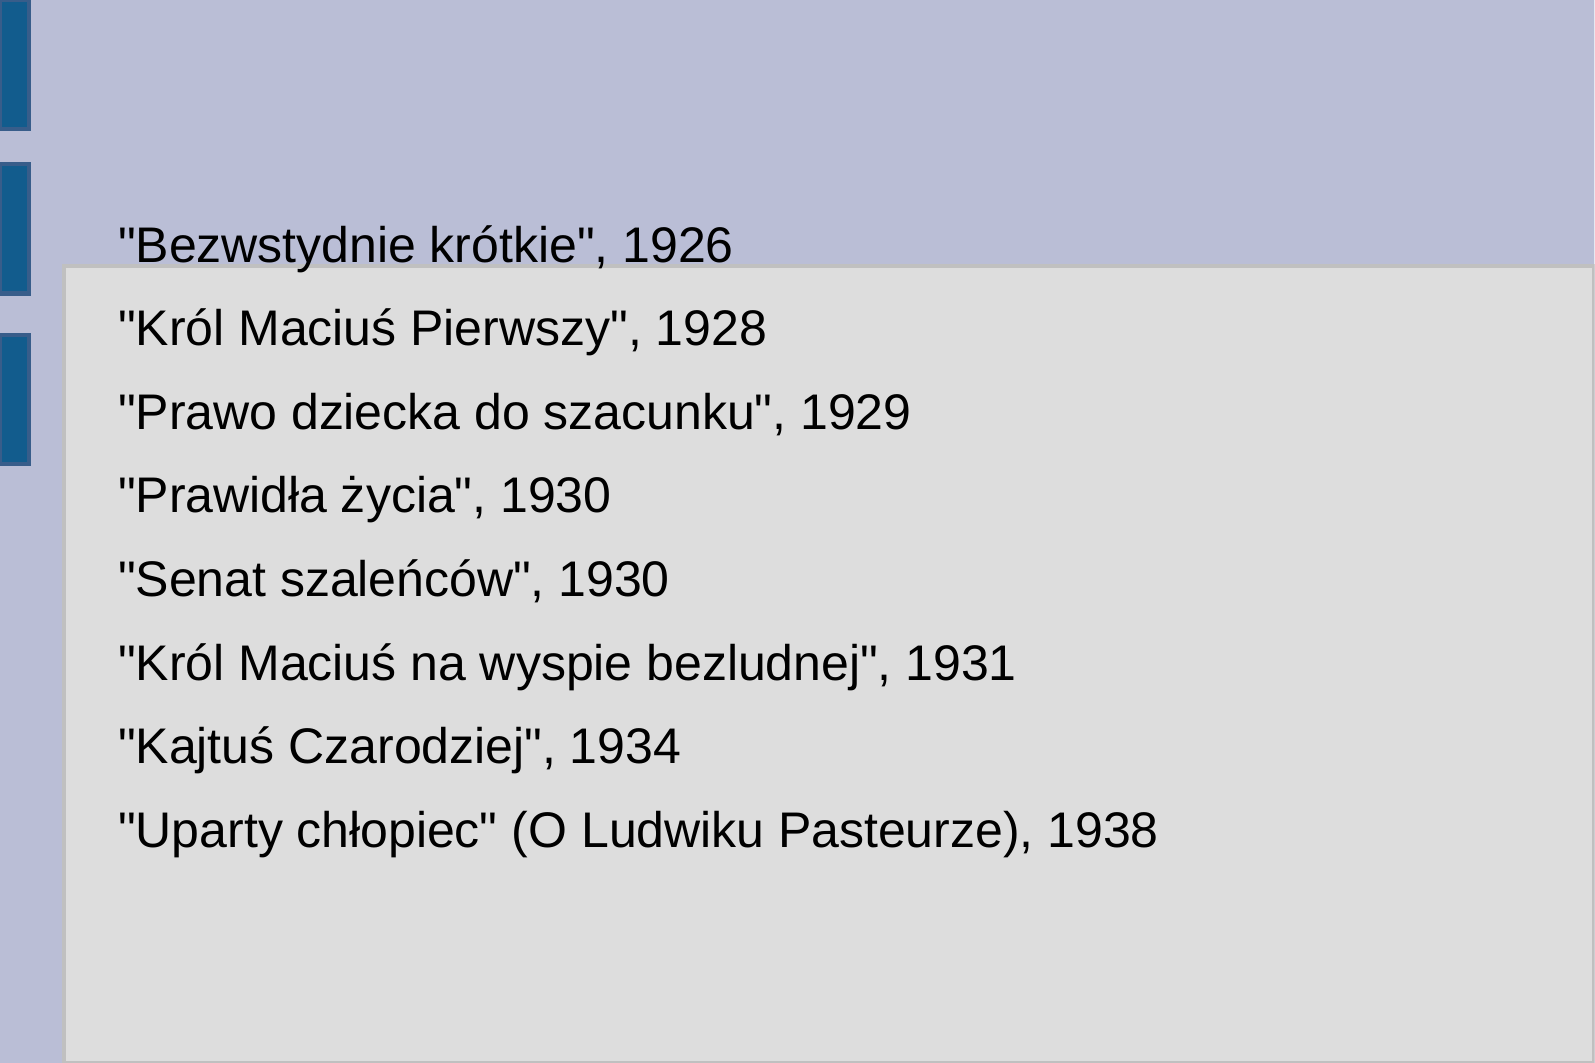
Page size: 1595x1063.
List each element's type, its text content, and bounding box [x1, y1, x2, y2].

text_box "Bezwstydnie krótkie", 1926 "Król Maciuś Pierwszy", 1928 "Prawo dziecka do szacunku", 1929 "Prawidła życia", 1930 "Senat szaleńców", 1930 "Król Maciuś na wyspie bezludnej", 1931 "Kajtuś Czarodziej", 1934 "Uparty chłopiec" (O Ludwiku Pasteurze), 1938 [118, 188, 1453, 903]
